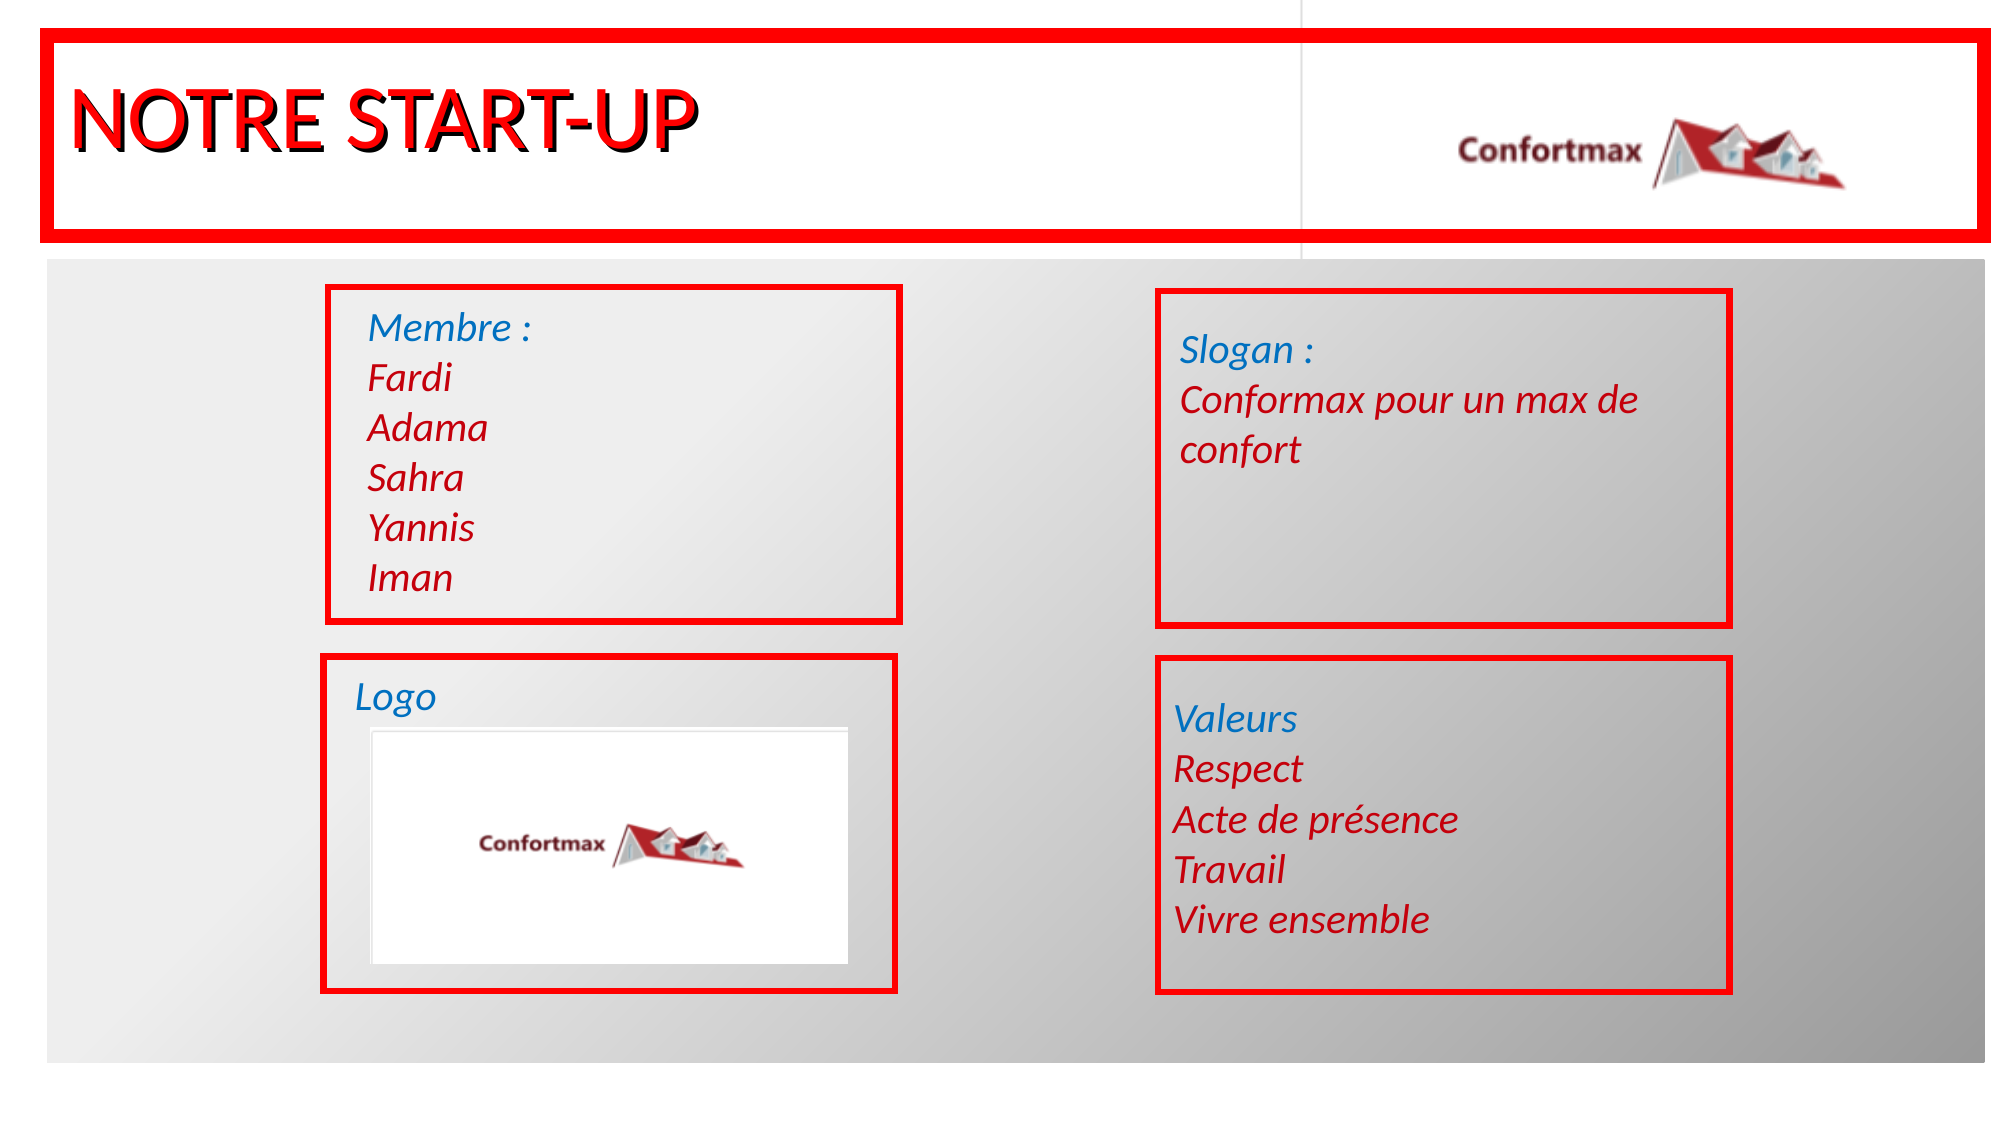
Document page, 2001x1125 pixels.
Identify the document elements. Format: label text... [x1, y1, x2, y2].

picture [1299, 43, 1977, 229]
picture [370, 727, 848, 964]
text_box Logo [339, 661, 898, 728]
text_box NOTRE START-UP [53, 49, 728, 176]
picture [1299, 0, 1997, 343]
text_box Valeurs Respect Acte de présence Travail Vivre ensemble [1157, 683, 1716, 949]
text_box Slogan : Conformax pour un max de confort [1164, 313, 1723, 479]
text_box Membre : Fardi Adama Sahra Yannis Iman [352, 292, 910, 608]
